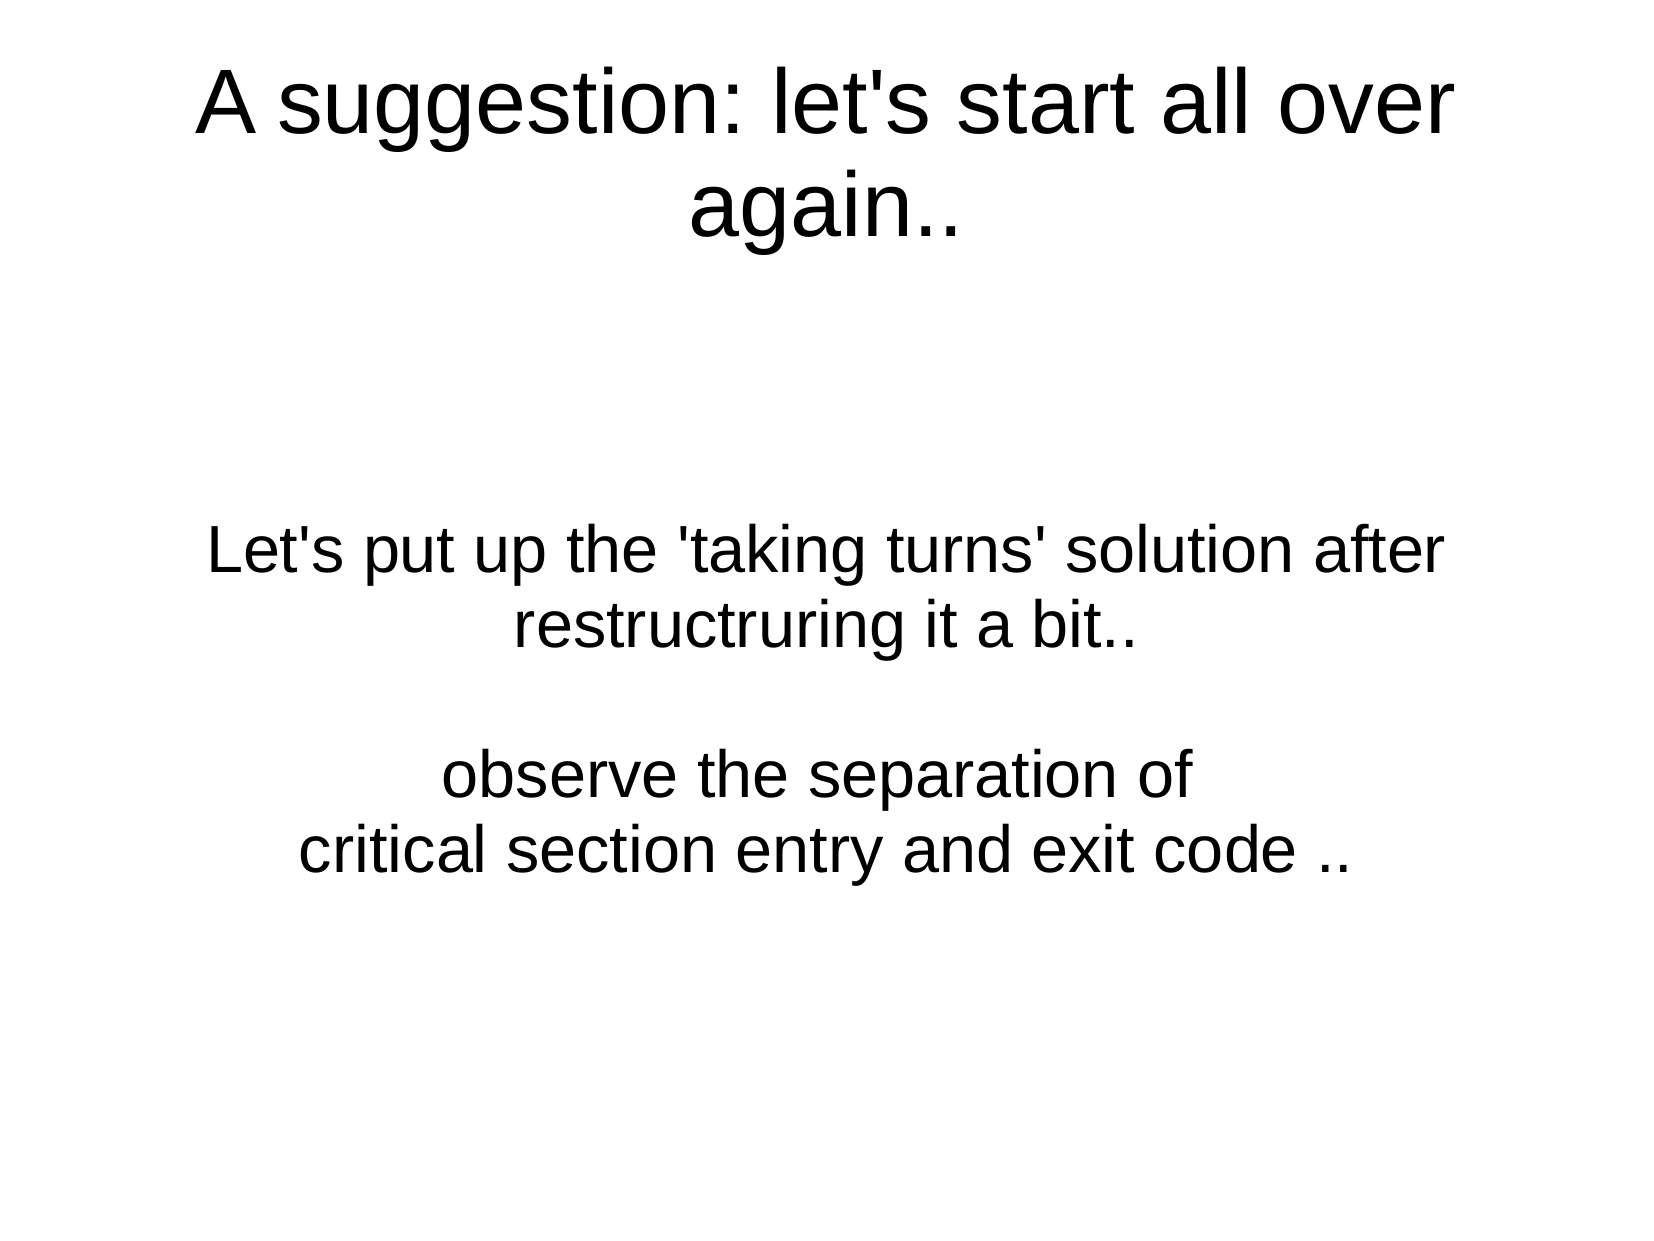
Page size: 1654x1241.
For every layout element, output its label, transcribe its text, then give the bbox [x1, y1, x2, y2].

title A suggestion: let's start all over again.. [82, 39, 1571, 267]
subtitle Let's put up the 'taking turns' solution after restructruring it a bit.. observe the separation of critical section entry and exit code .. [82, 297, 1571, 1102]
